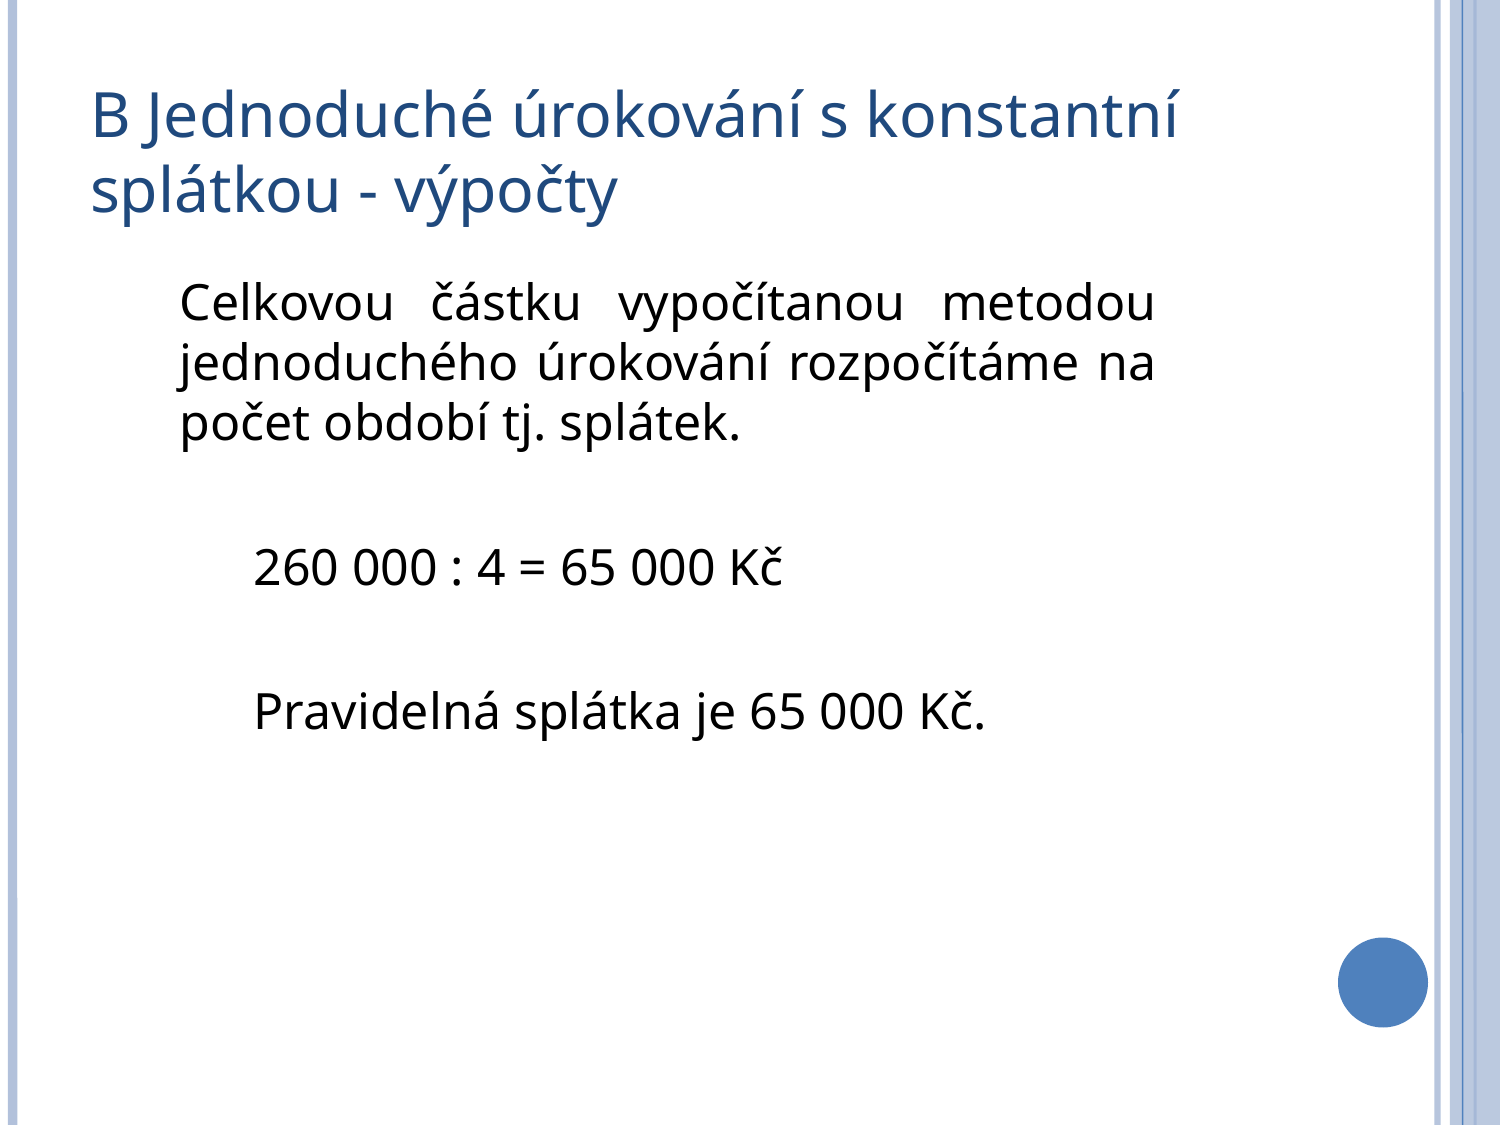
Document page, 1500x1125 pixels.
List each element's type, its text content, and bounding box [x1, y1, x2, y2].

list Celkovou částku vypočítanou metodou jednoduchého úrokování rozpočítáme na počet období tj. splátek. 260 000 : 4 = 65 000 Kč Pravidelná splátka je 65 000 Kč. [75, 262, 1300, 1062]
title B Jednoduché úrokování s konstantní splátkou - výpočty [75, 45, 1300, 233]
